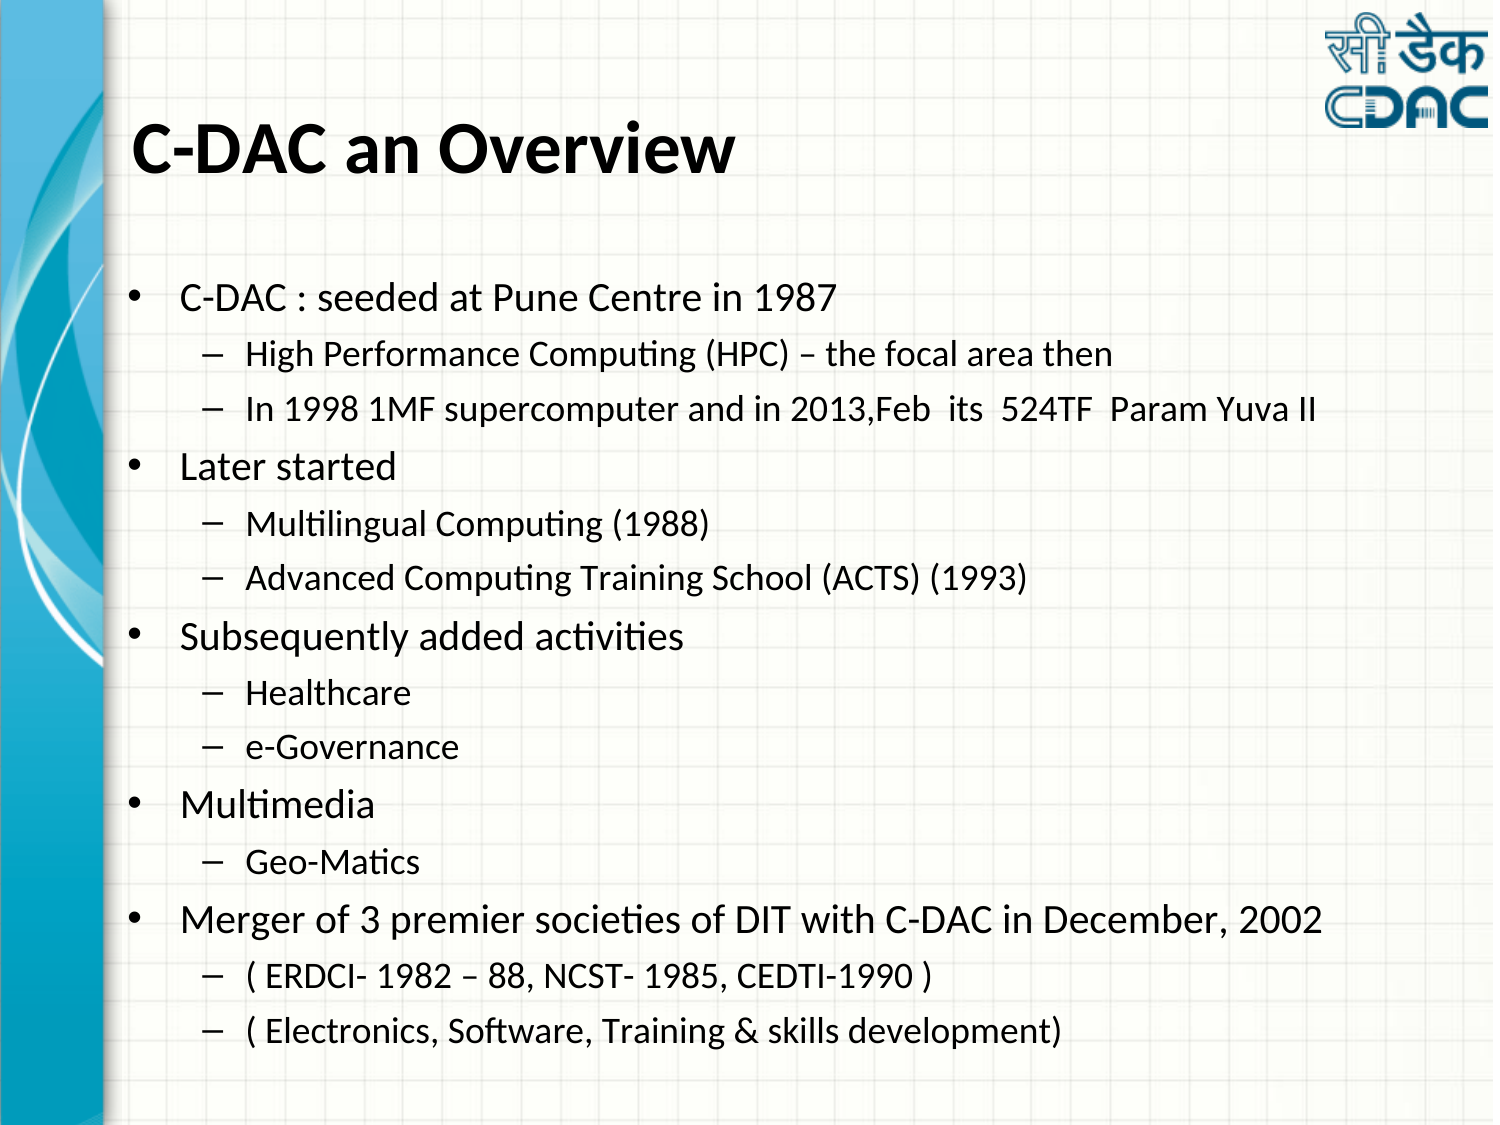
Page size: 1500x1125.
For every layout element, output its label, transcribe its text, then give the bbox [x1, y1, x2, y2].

text_box C-DAC an Overview [117, 49, 1468, 238]
picture [0, 0, 1493, 1125]
text_box C-DAC : seeded at Pune Centre in 1987 High Performance Computing (HPC) – the focal area then In 1998 1MF supercomputer and in 2013,Feb its 524TF Param Yuva II Later started Multilingual Computing (1988) Advanced Computing Training School (ACTS) (1993)‏ Subsequently added activities Healthcare e-Governance Multimedia Geo-Matics Merger of 3 premier societies of DIT with C-DAC in December, 2002 ( ERDCI- 1982 – 88, NCST- 1985, CEDTI-1990 )‏ ( Electronics, Software, Training & skills development) [112, 262, 1463, 1125]
